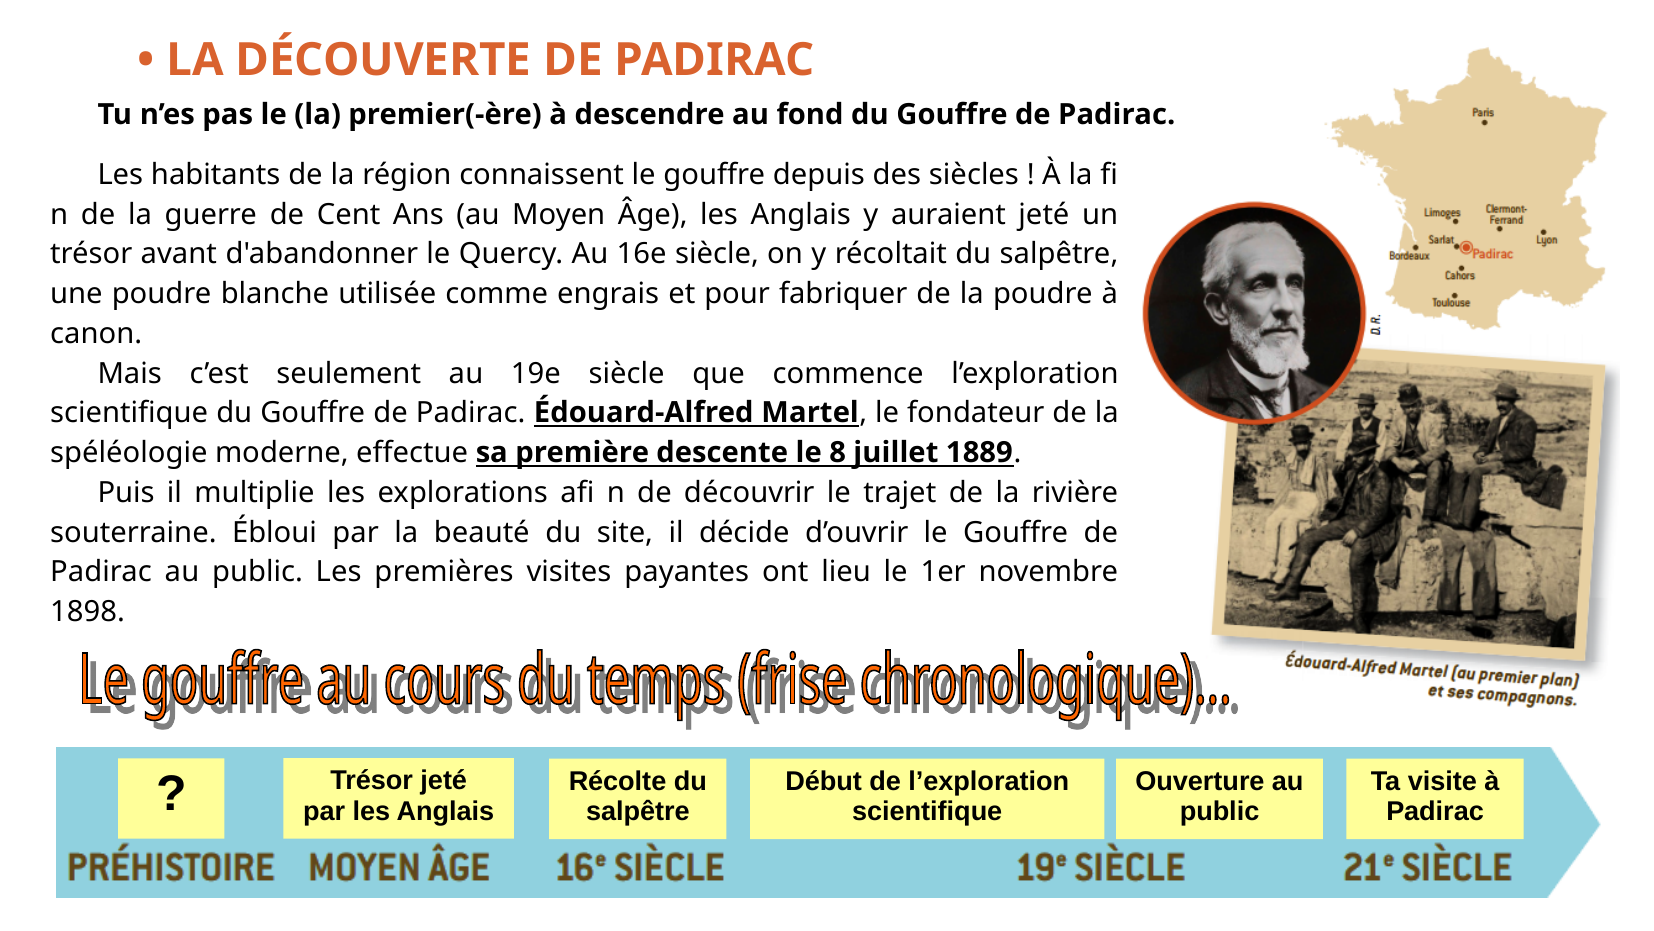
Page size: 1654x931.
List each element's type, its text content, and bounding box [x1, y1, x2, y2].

text_box Ta visite à Padirac [1346, 758, 1524, 840]
text_box Les habitants de la région connaissent le gouffre depuis des siècles ! À la fi n de la guerre de Cent Ans (au Moyen Âge), les Anglais y auraient jeté un trésor avant d'abandonner le Quercy. Au 16e siècle, on y récoltait du salpêtre, une poudre blanche utilisée comme engrais et pour fabriquer de la poudre à canon. Mais c’est seulement au 19e siècle que commence l’exploration scientifique du Gouffre de Padirac. Édouard-Alfred Martel, le fondateur de la spéléologie moderne, effectue sa première descente le 8 juillet 1889. Puis il multiplie les explorations afi n de découvrir le trajet de la rivière souterraine. Ébloui par la beauté du site, il décide d’ouvrir le Gouffre de Padirac au public. Les premières visites payantes ont lieu le 1er novembre 1898. [35, 145, 1133, 650]
text_box Ouverture au public [1116, 758, 1323, 840]
text_box Trésor jeté par les Anglais [283, 758, 514, 839]
text_box Le gouffre au cours du temps (frise chronologique)... [1057, 665, 1080, 721]
picture [56, 747, 1607, 898]
text_box ? [118, 758, 225, 839]
text_box Le gouffre au cours du temps (frise chronologique)... [519, 649, 542, 705]
picture [1133, 35, 1620, 714]
text_box Tu n’es pas le (la) premier(-ère) à descendre au fond du Gouffre de Padirac. [35, 86, 1347, 142]
text_box Début de l’exploration scientifique [750, 758, 1105, 840]
text_box Le gouffre au cours du temps (frise chronologique)... [143, 665, 166, 721]
text_box Le gouffre au cours du temps (frise chronologique)... [677, 665, 701, 721]
text_box Le gouffre au cours du temps (frise chronologique)... [1098, 665, 1121, 721]
text_box Le gouffre au cours du temps (frise chronologique)... [886, 649, 908, 704]
text_box Le gouffre au cours du temps (frise chronologique)... [634, 665, 671, 704]
text_box Le gouffre au cours du temps (frise chronologique)... [227, 649, 262, 704]
text_box • LA DÉCOUVERTE DE PADIRAC [113, 19, 875, 86]
text_box Récolte du salpêtre [549, 758, 727, 840]
